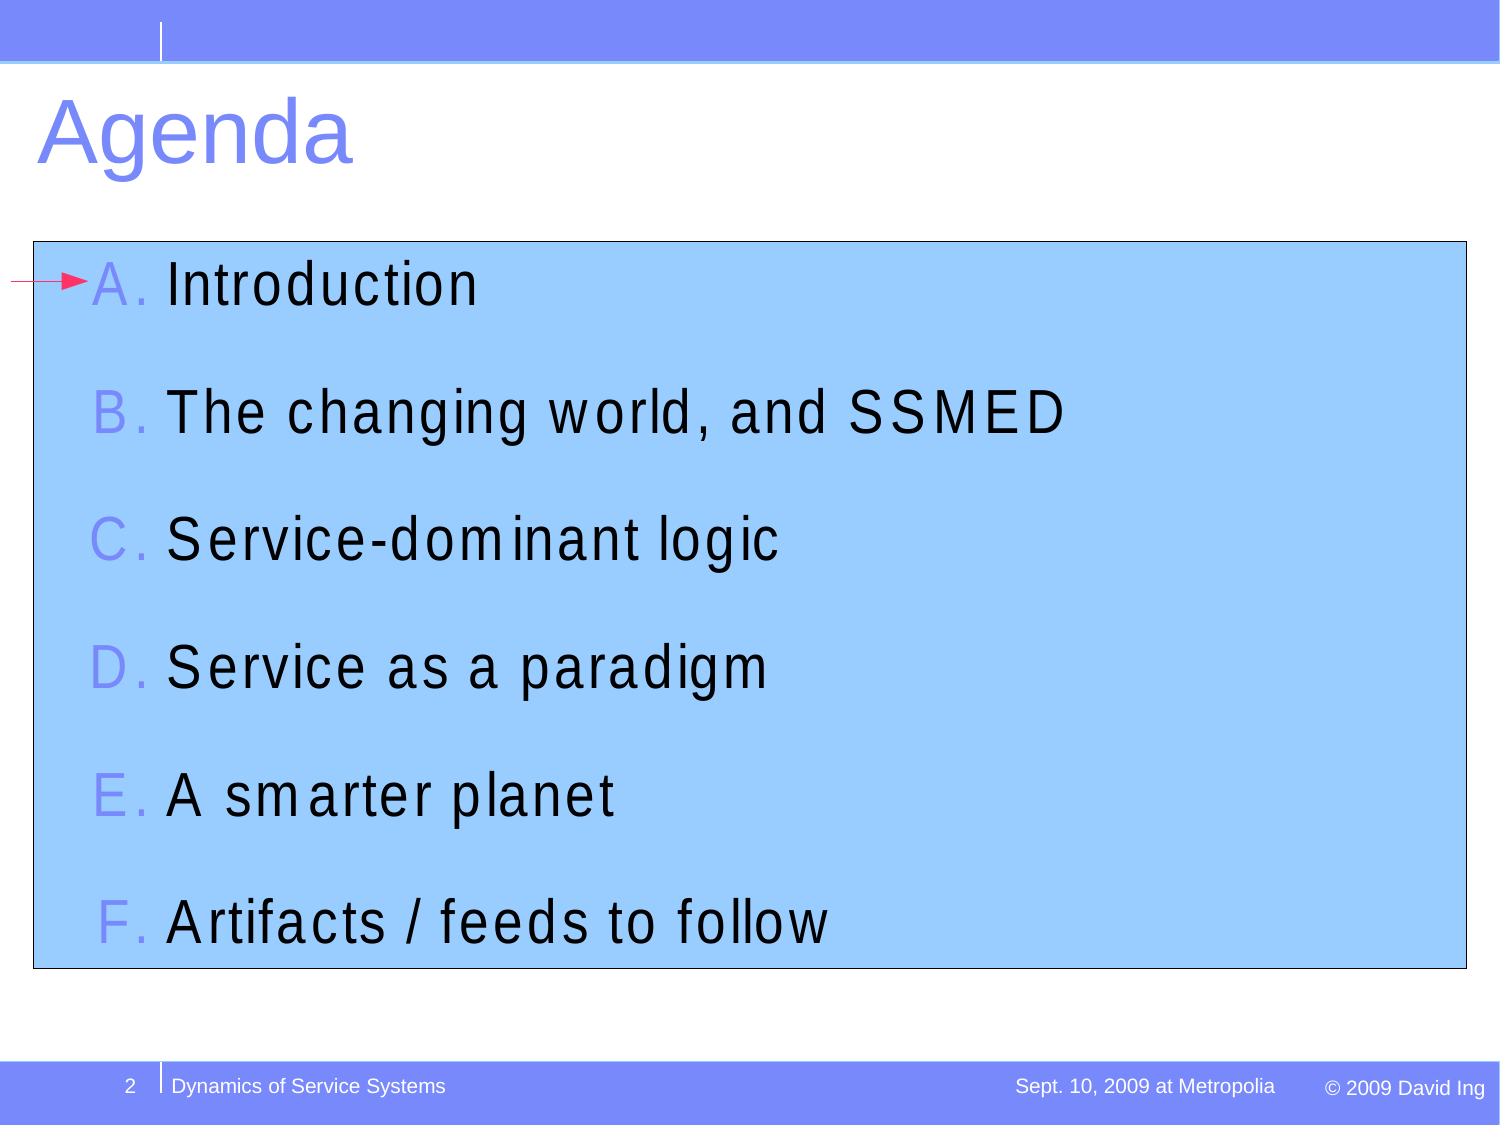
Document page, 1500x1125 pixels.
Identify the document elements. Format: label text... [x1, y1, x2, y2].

title Agenda [37, 89, 1463, 205]
chart [33, 241, 1467, 969]
